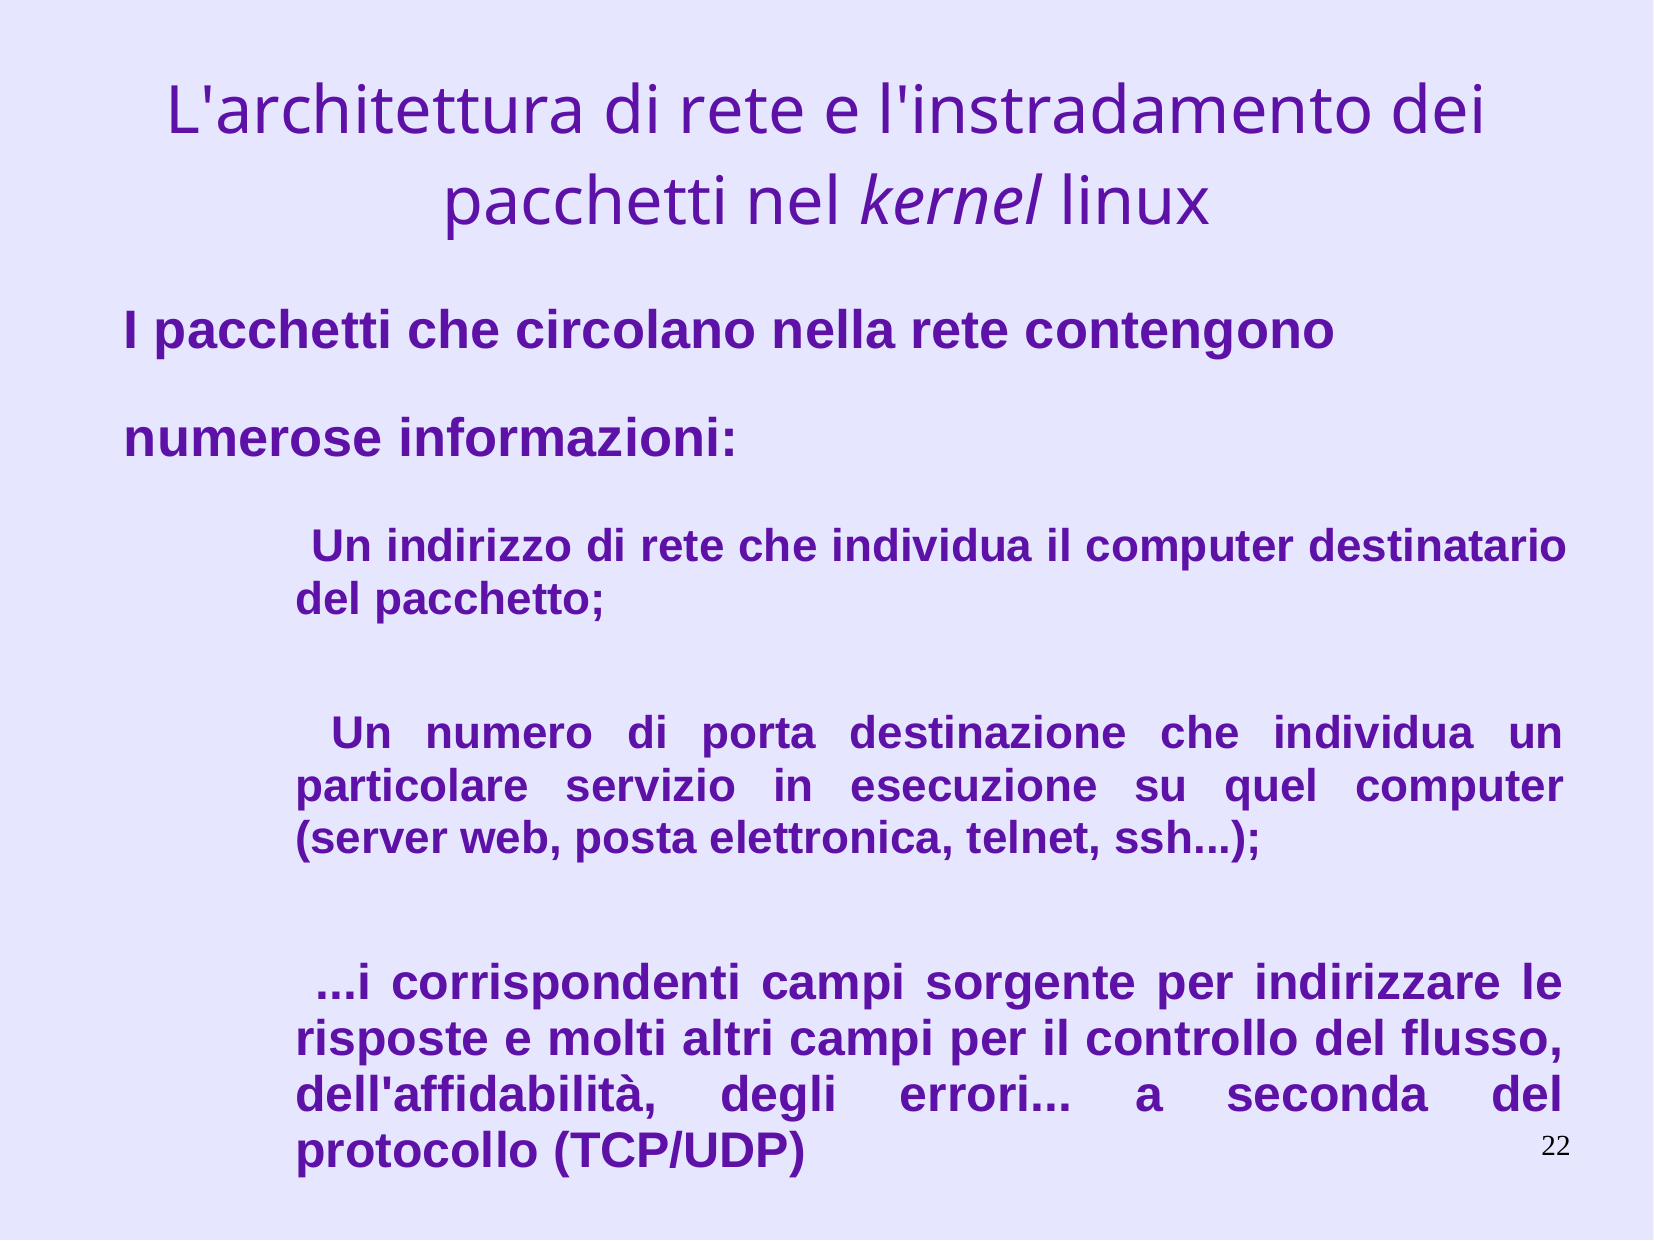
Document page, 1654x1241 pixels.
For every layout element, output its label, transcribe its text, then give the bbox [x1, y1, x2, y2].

text_box ...i corrispondenti campi sorgente per indirizzare le risposte e molti altri campi per il controllo del flusso, dell'affidabilità, degli errori... a seconda del protocollo (TCP/UDP) [295, 954, 1565, 1178]
text_box Un indirizzo di rete che individua il computer destinatario del pacchetto; [295, 476, 1569, 660]
subtitle I pacchetti che circolano nella rete contengono numerose informazioni: [88, 295, 1577, 473]
text_box Un numero di porta destinazione che individua un particolare servizio in esecuzione su quel computer (server web, posta elettronica, telnet, ssh...); [295, 690, 1565, 873]
title L'architettura di rete e l'instradamento dei pacchetti nel kernel linux [82, 49, 1571, 257]
